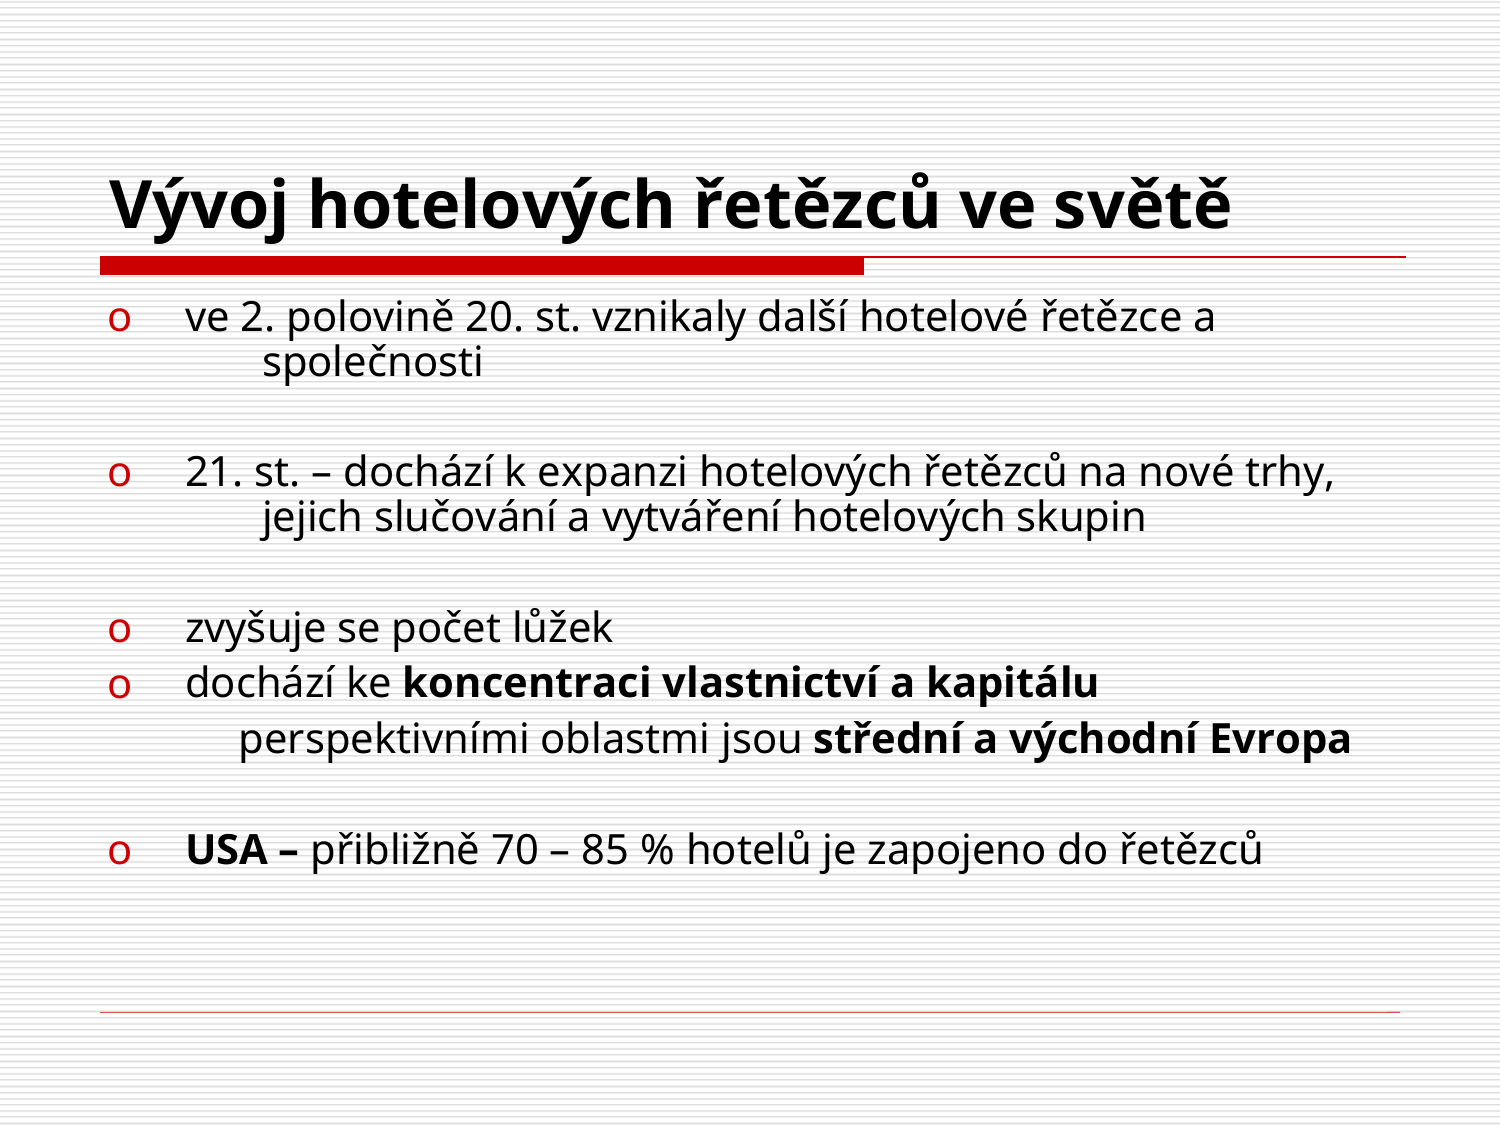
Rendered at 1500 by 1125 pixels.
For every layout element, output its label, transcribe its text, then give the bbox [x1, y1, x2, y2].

list ve 2. polovině 20. st. vznikaly další hotelové řetězce a společnosti 21. st. – dochází k expanzi hotelových řetězců na nové trhy, jejich slučování a vytváření hotelových skupin zvyšuje se počet lůžek dochází ke koncentraci vlastnictví a kapitálu perspektivními oblastmi jsou střední a východní Evropa USA – přibližně 70 – 85 % hotelů je zapojeno do řetězců [92, 287, 1406, 988]
picture [0, 0, 1500, 1125]
title Vývoj hotelových řetězců ve světě [94, 50, 1407, 250]
